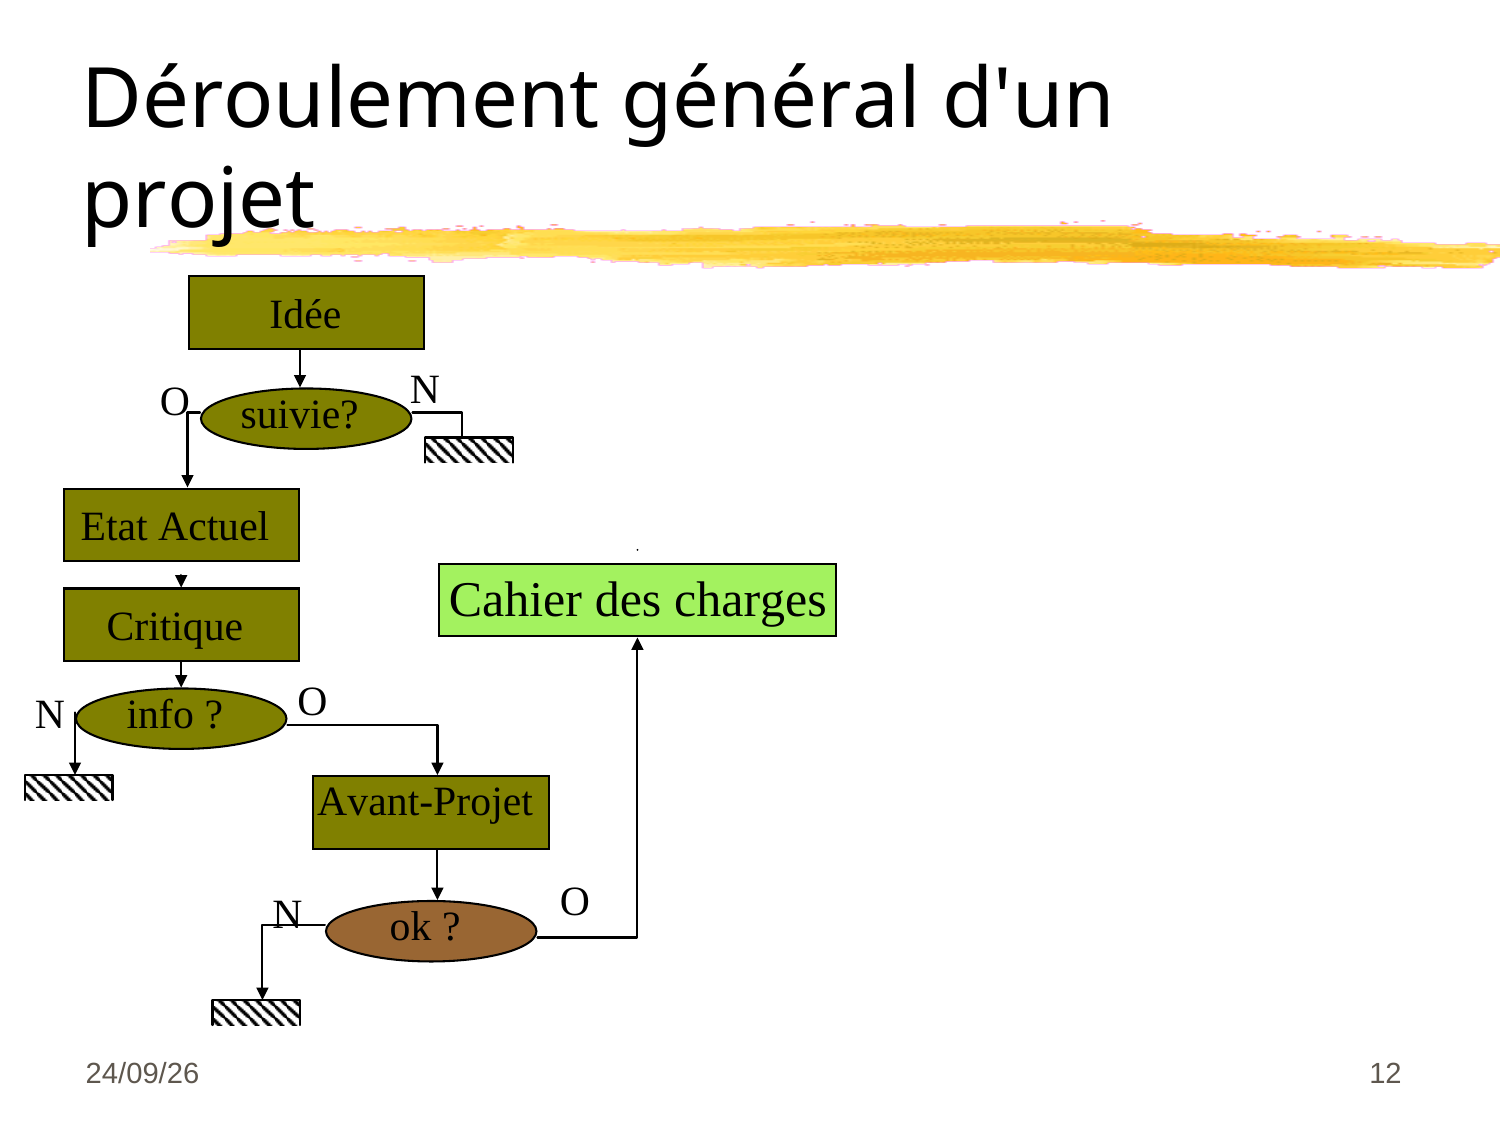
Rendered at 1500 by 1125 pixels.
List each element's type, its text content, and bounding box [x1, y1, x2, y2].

text_box [205, 399, 225, 438]
text_box [325, 905, 374, 957]
text_box Etat Actuel [65, 491, 285, 557]
text_box Avant-Projet [302, 766, 549, 832]
text_box Cahier des charges [434, 559, 843, 634]
text_box [425, 437, 513, 463]
text_box [63, 588, 299, 662]
text_box [80, 696, 111, 742]
text_box O [144, 366, 205, 432]
text_box [212, 1000, 300, 1025]
picture [150, 215, 1500, 279]
title Déroulement général d'un projet [66, 37, 1342, 225]
text_box N [257, 879, 318, 944]
text_box [25, 775, 113, 800]
text_box O [282, 666, 343, 732]
text_box info ? [111, 679, 239, 744]
text_box ok ? [374, 891, 476, 957]
text_box [248, 444, 364, 449]
text_box [188, 275, 424, 349]
text_box Idée [254, 279, 357, 344]
text_box O [544, 866, 605, 932]
text_box [376, 903, 537, 962]
text_box N [394, 354, 455, 419]
text_box [313, 832, 549, 849]
text_box suivie? [225, 379, 374, 444]
text_box [123, 693, 282, 749]
text_box <numéro> [1104, 1021, 1417, 1097]
text_box [63, 488, 299, 562]
text_box N [19, 679, 80, 744]
text_box 20/01/15 [70, 1021, 384, 1097]
text_box [374, 395, 412, 442]
text_box Critique [91, 591, 259, 657]
